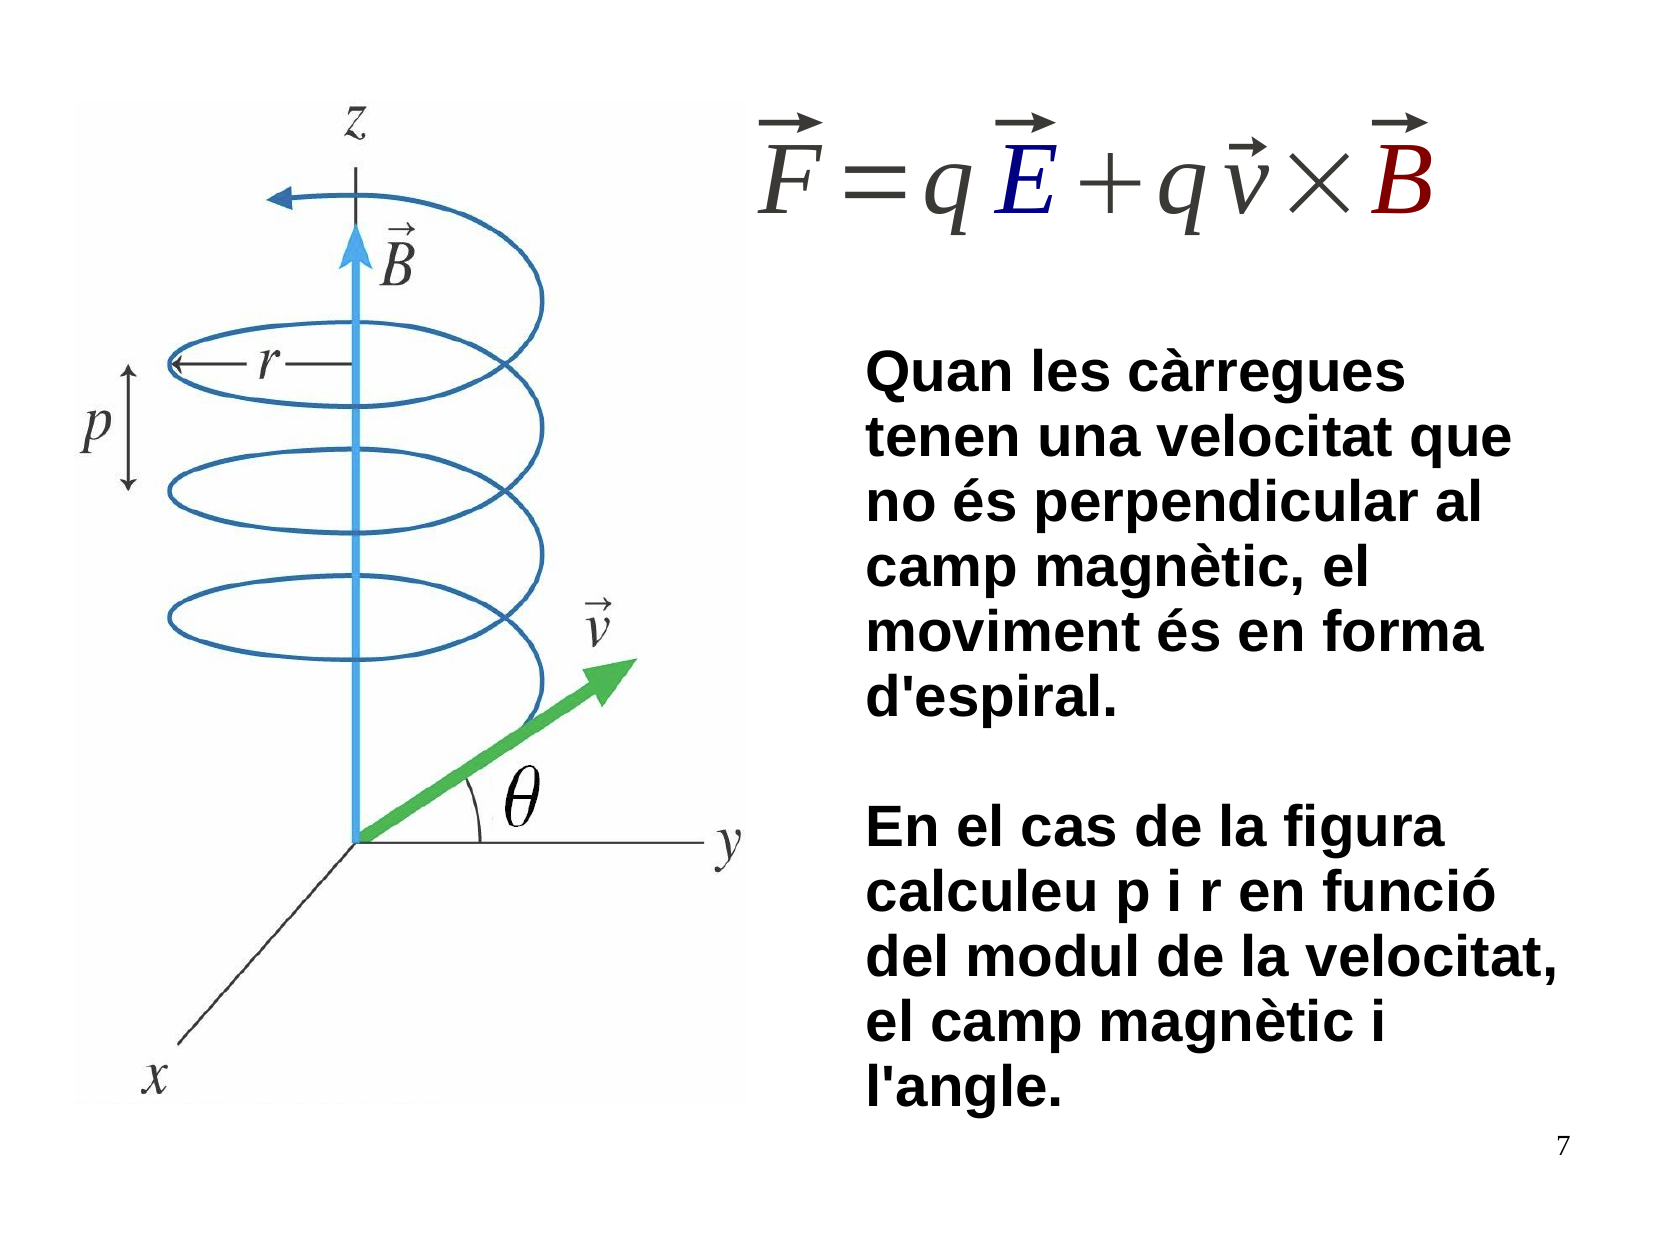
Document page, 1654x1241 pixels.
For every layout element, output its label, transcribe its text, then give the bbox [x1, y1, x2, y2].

picture [74, 100, 746, 1104]
chart [746, 108, 1440, 237]
text_box Quan les càrregues tenen una velocitat que no és perpendicular al camp magnètic, el moviment és en forma d'espiral. En el cas de la figura calculeu p i r en funció del modul de la velocitat, el camp magnètic i l'angle. [850, 331, 1580, 1127]
